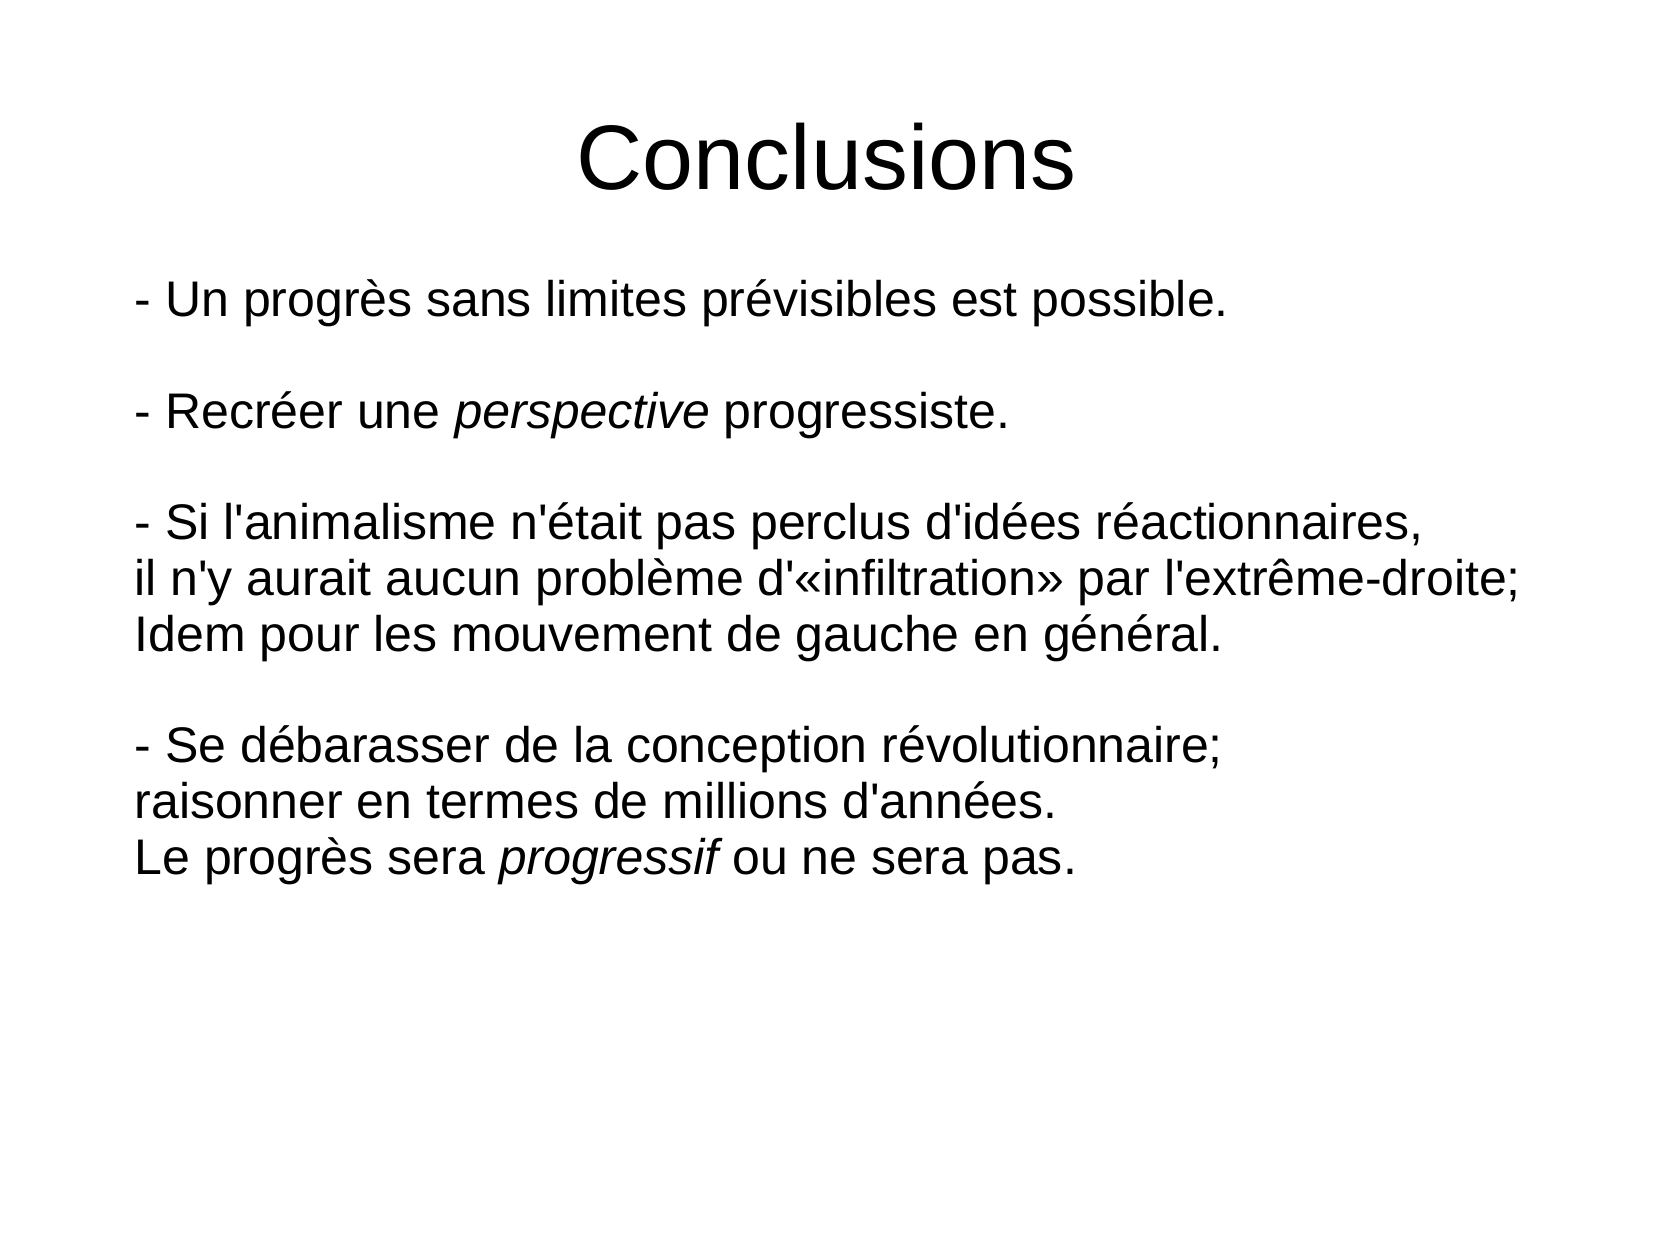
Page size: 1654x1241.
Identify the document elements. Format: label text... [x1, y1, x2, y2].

title Conclusions [82, 49, 1571, 257]
text_box - Un progrès sans limites prévisibles est possible. - Recréer une perspective progressiste. - Si l'animalisme n'était pas perclus d'idées réactionnaires, il n'y aurait aucun problème d'«infiltration» par l'extrême-droite; Idem pour les mouvement de gauche en général. - Se débarasser de la conception révolutionnaire; raisonner en termes de millions d'années. Le progrès sera progressif ou ne sera pas. [120, 264, 1537, 1081]
